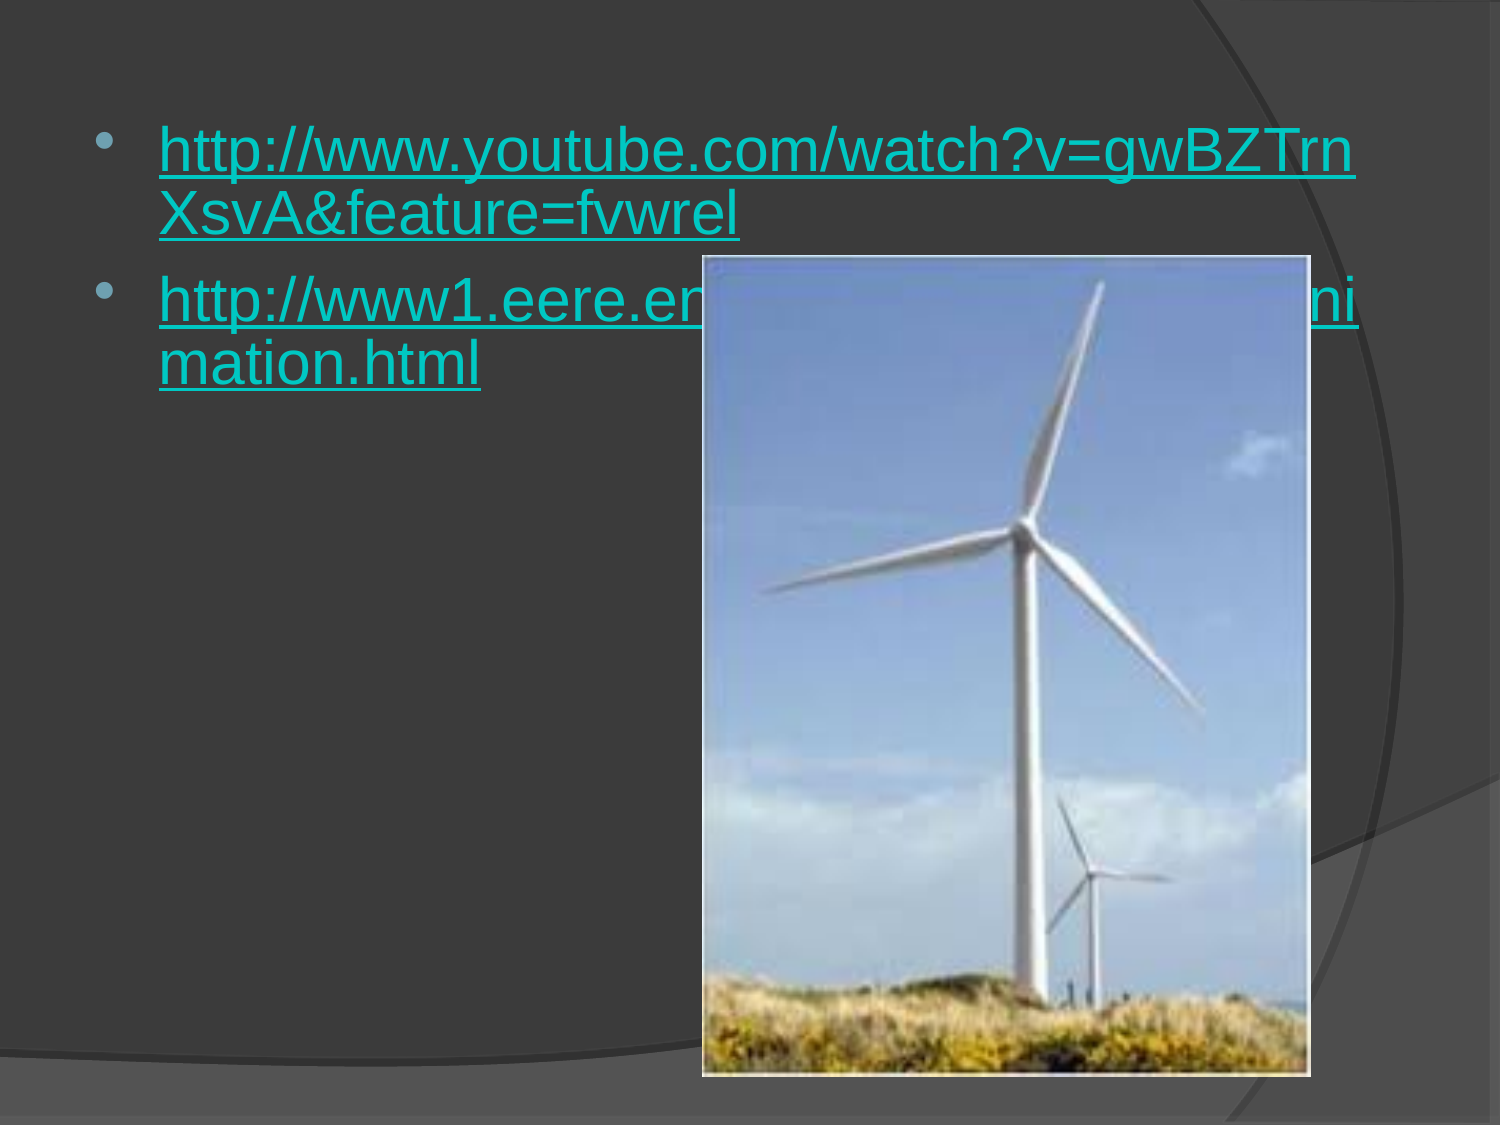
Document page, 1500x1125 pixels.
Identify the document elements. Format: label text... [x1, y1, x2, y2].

picture [702, 255, 1311, 1077]
list http://www.youtube.com/watch?v=gwBZTrnXsvA&feature=fvwrel http://www1.eere.energy.gov/wind/wind_animation.html [75, 101, 1388, 1005]
